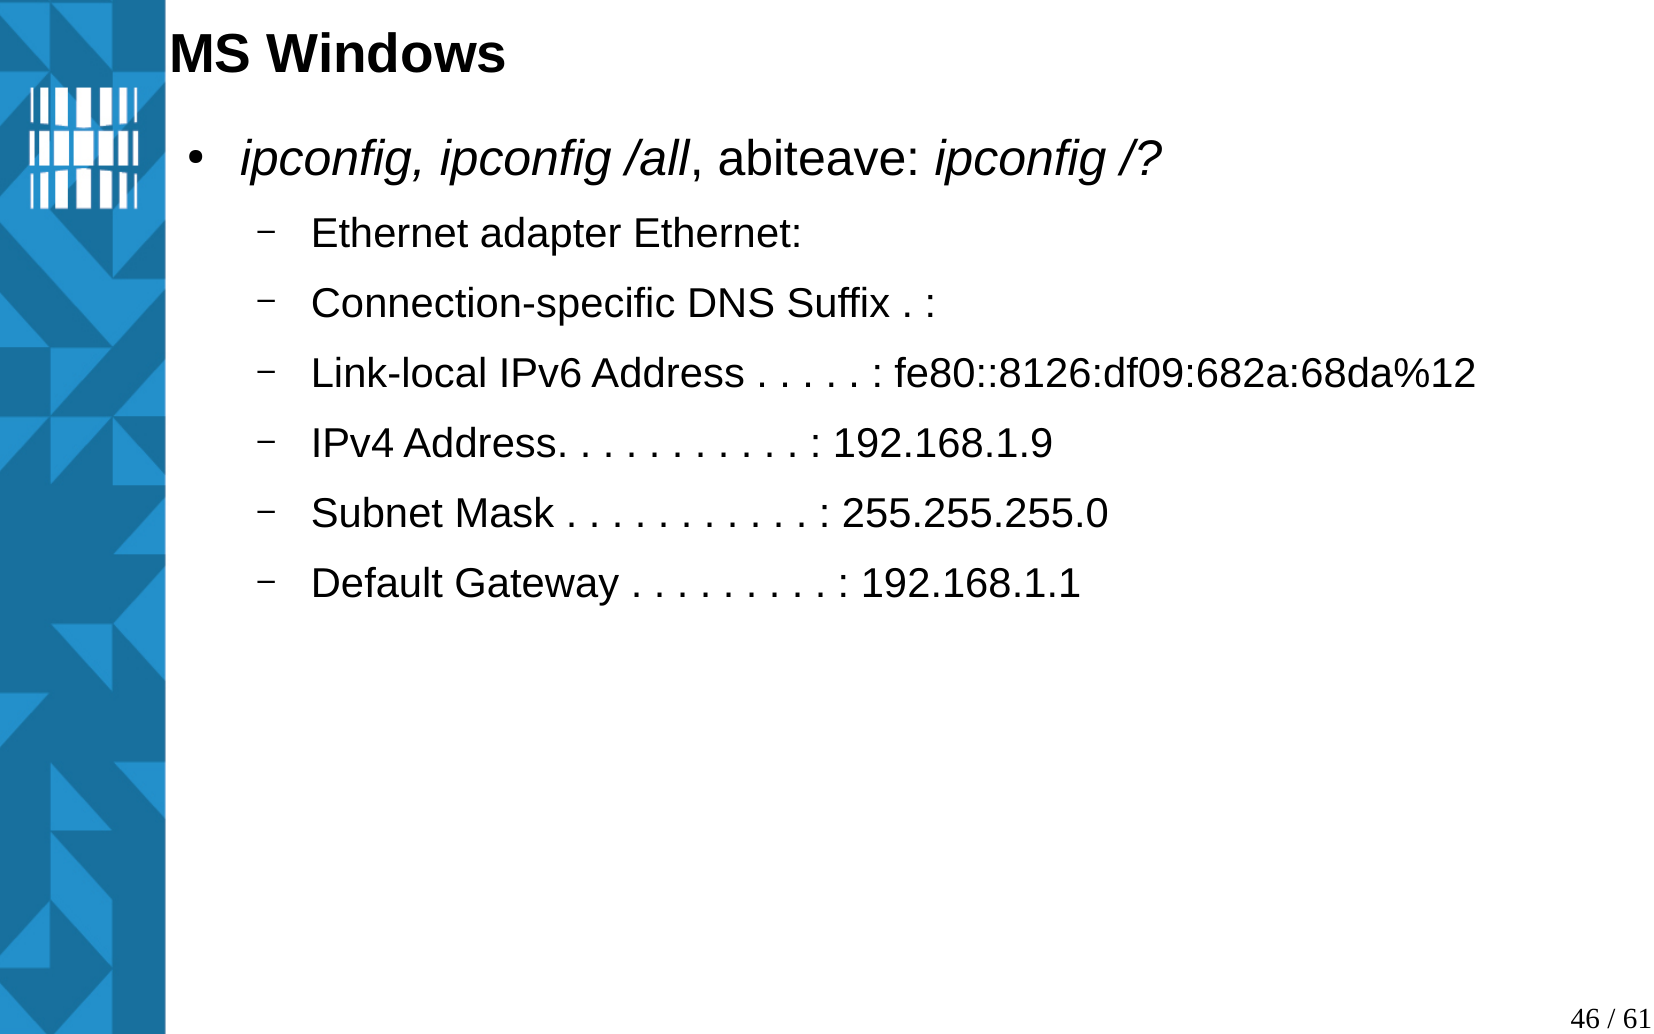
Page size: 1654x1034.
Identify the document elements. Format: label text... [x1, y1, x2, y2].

title MS Windows [169, 11, 1571, 95]
list ipconfig, ipconfig /all, abiteave: ipconfig /? Ethernet adapter Ethernet: Connection-specific DNS Suffix . : Link-local IPv6 Address . . . . . : fe80::8126:df09:682a:68da%12 IPv4 Address. . . . . . . . . . . : 192.168.1.9 Subnet Mask . . . . . . . . . . . : 255.255.255.0 Default Gateway . . . . . . . . . : 192.168.1.1 [169, 129, 1630, 997]
